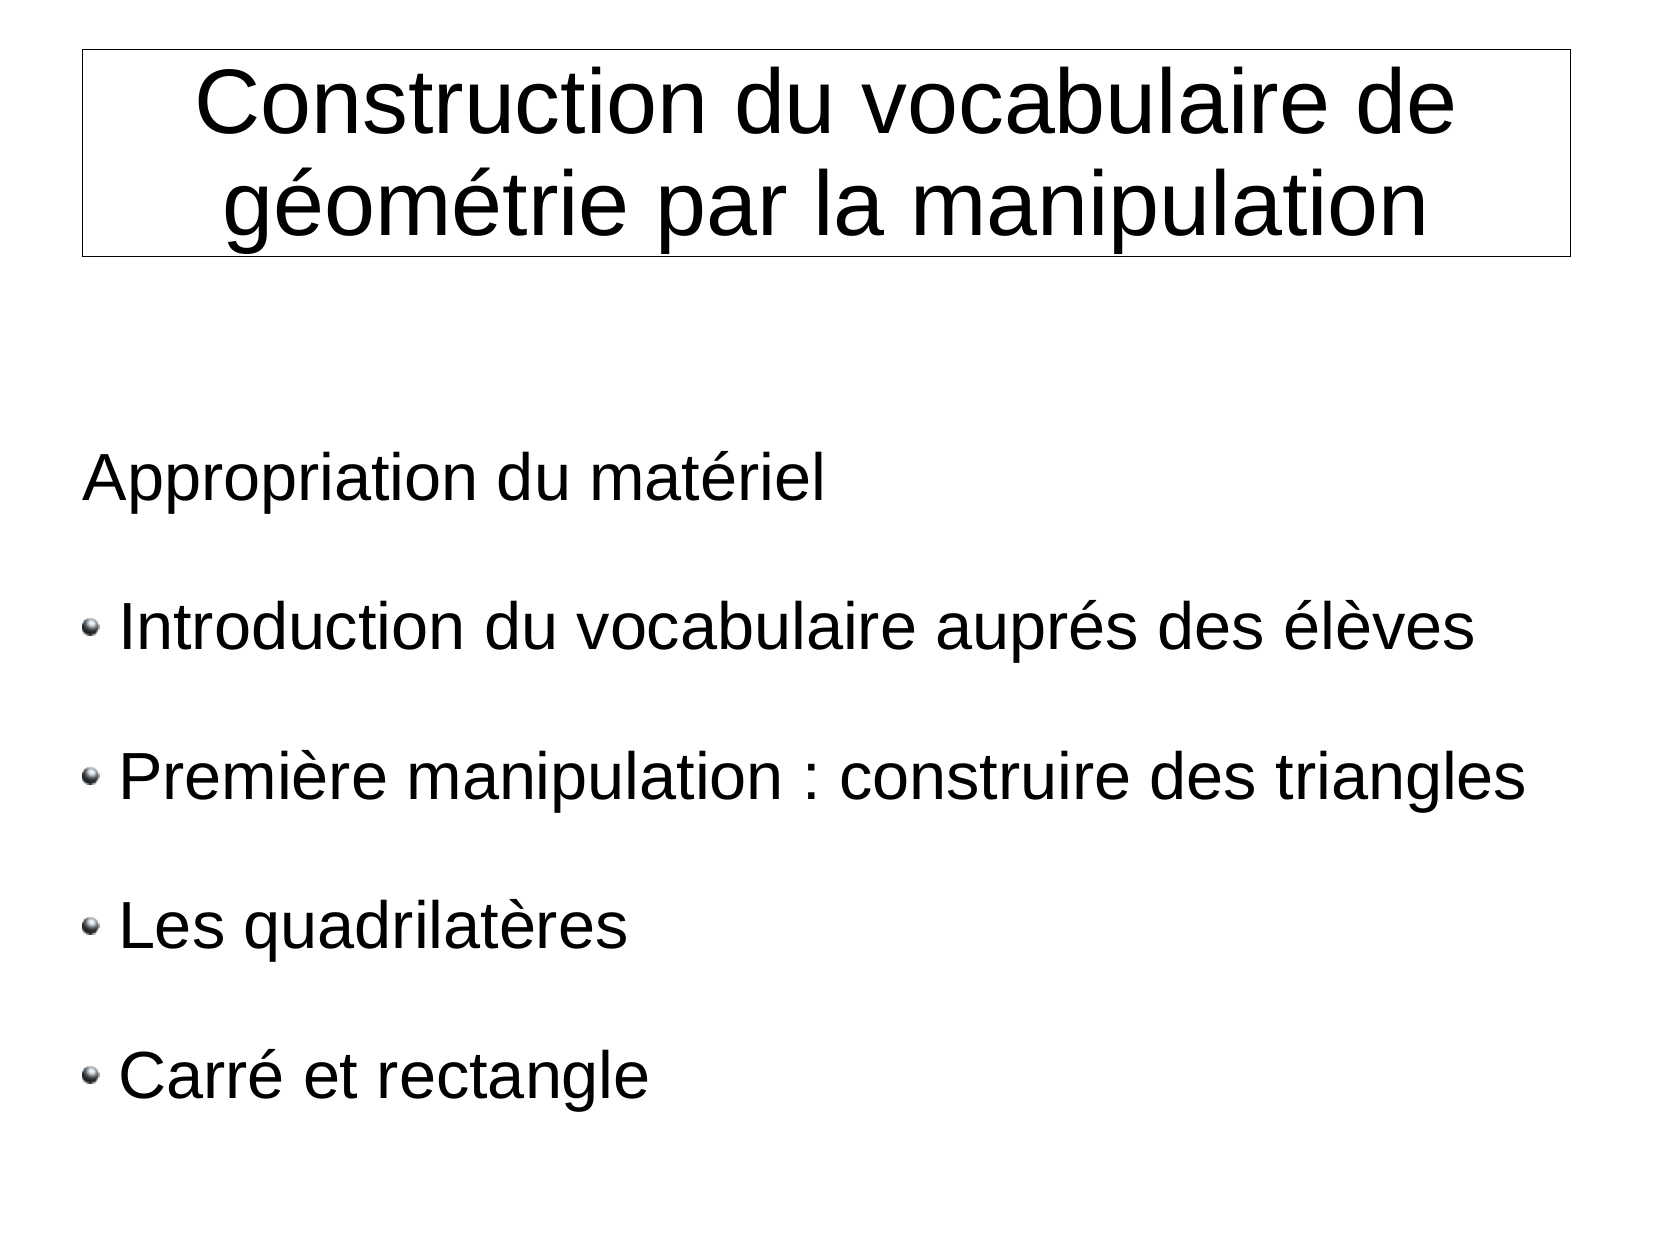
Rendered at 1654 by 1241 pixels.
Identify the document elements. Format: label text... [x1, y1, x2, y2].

subtitle Appropriation du matériel Introduction du vocabulaire auprés des élèves Première manipulation : construire des triangles Les quadrilatères Carré et rectangle [82, 290, 1571, 1113]
title Construction du vocabulaire de géométrie par la manipulation [82, 49, 1571, 257]
